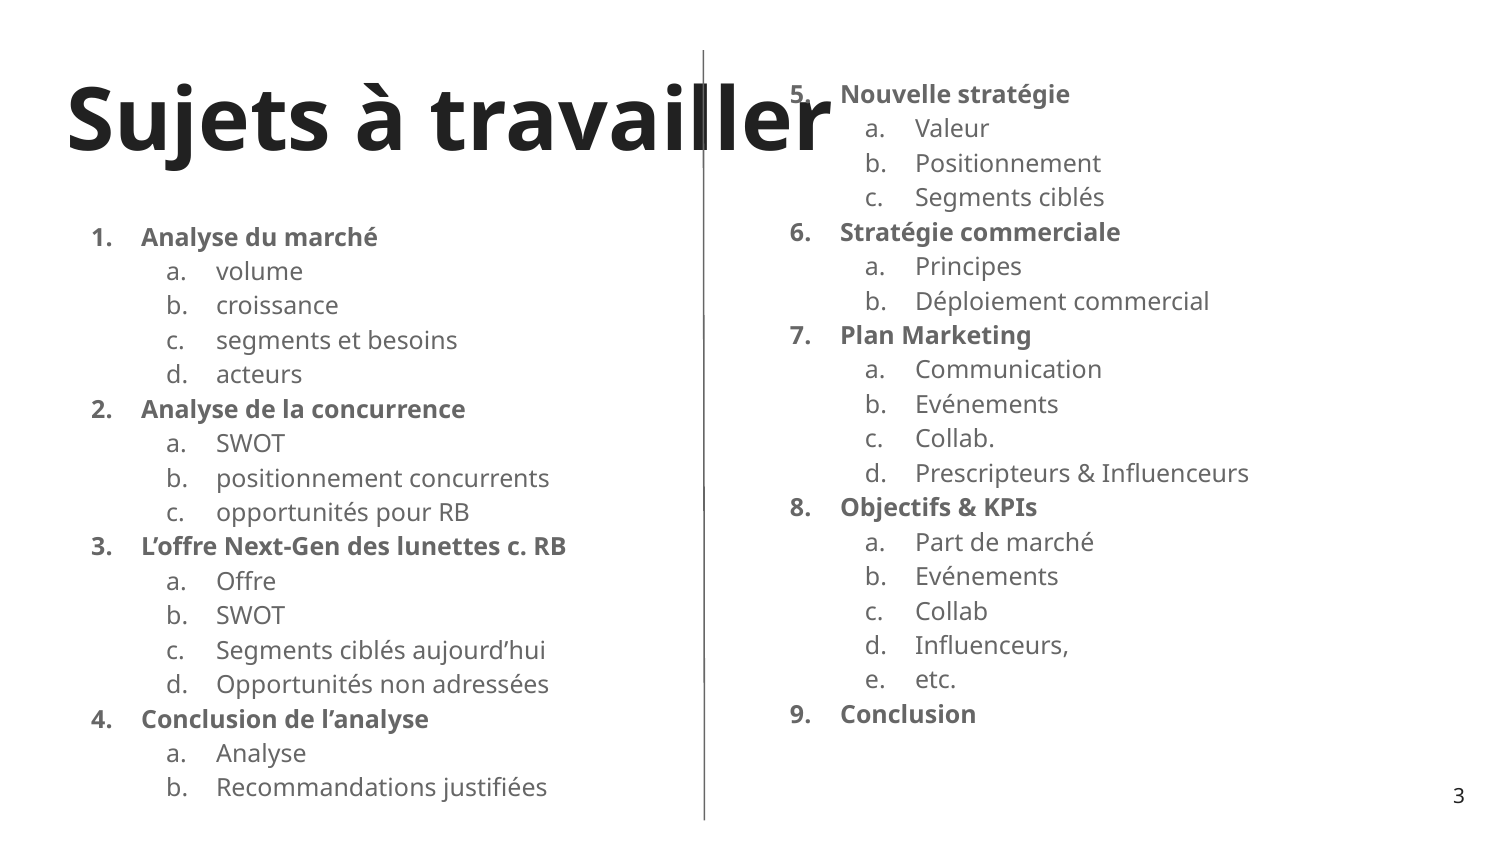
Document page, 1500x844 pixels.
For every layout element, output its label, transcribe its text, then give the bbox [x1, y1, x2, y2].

list Analyse du marché volume croissance segments et besoins acteurs Analyse de la concurrence SWOT positionnement concurrents opportunités pour RB L’offre Next-Gen des lunettes c. RB Offre SWOT Segments ciblés aujourd’hui Opportunités non adressées Conclusion de l’analyse Analyse Recommandations justifiées [51, 201, 750, 830]
list Nouvelle stratégie Valeur Positionnement Segments ciblés Stratégie commerciale Principes Déploiement commercial Plan Marketing Communication Evénements Collab. Prescripteurs & Influenceurs Objectifs & KPIs Part de marché Evénements Collab Influenceurs, etc. Conclusion [750, 59, 1449, 830]
slide_number <number> [1449, 764, 1480, 830]
title Sujets à travailler [51, 48, 1449, 180]
